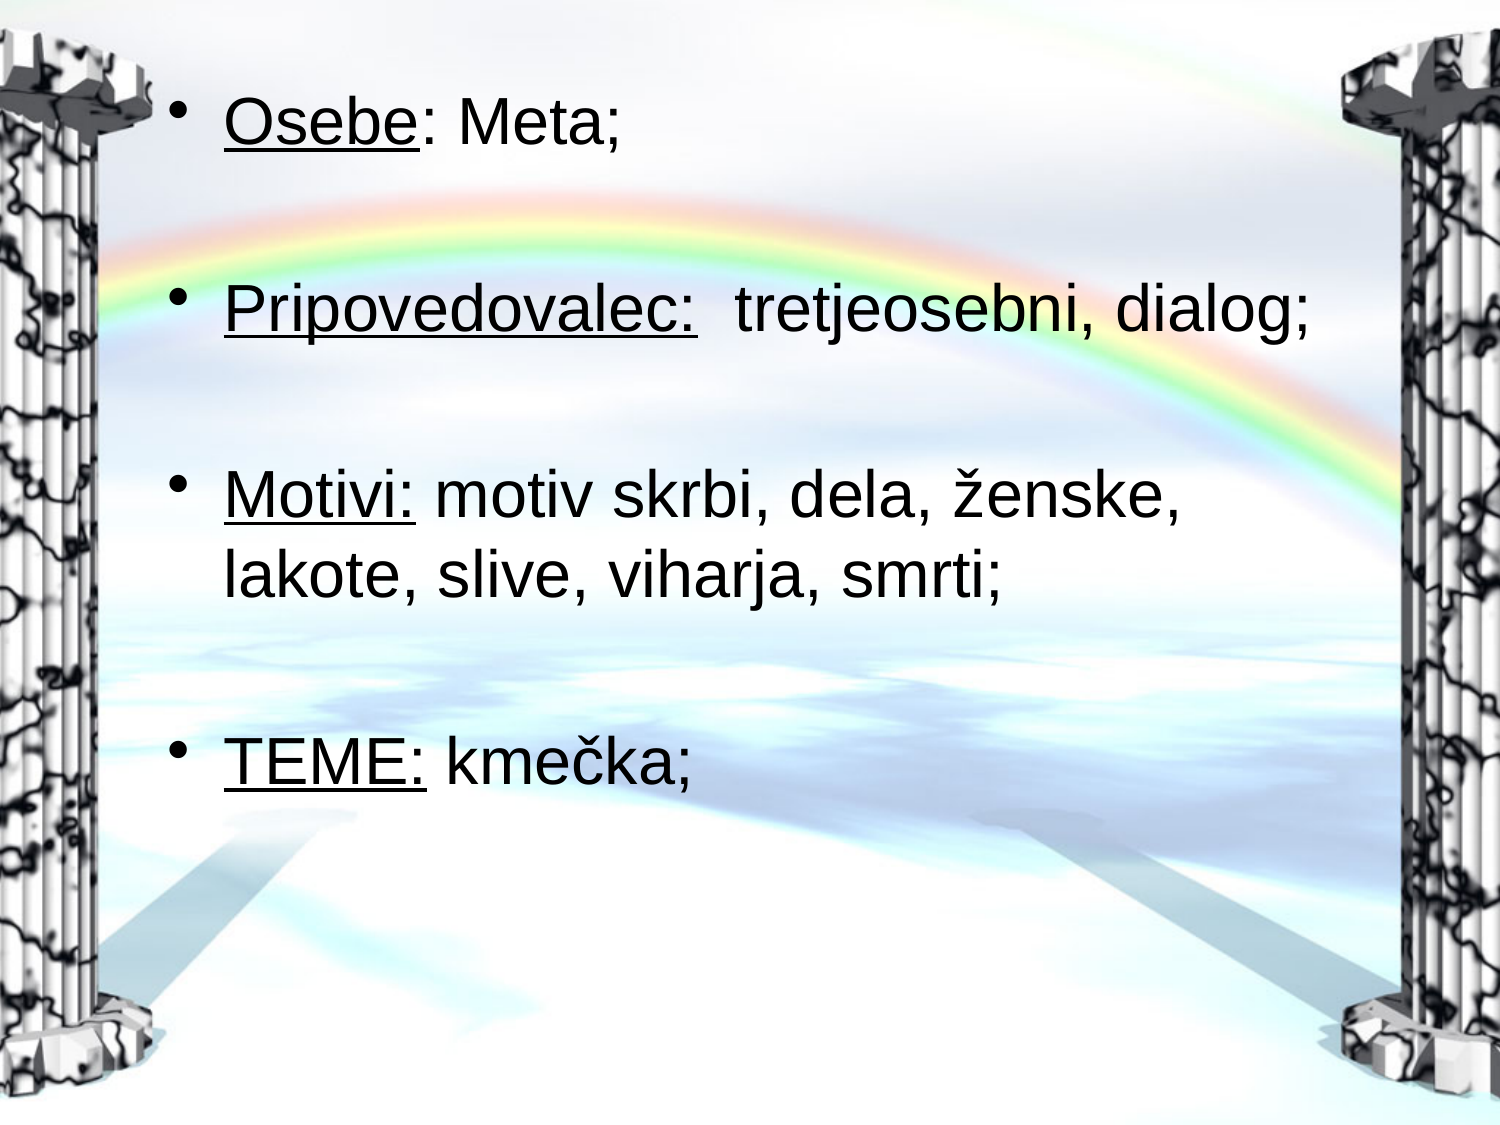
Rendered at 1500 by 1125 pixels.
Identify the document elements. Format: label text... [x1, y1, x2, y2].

list Osebe: Meta; Pripovedovalec: tretjeosebni, dialog; Motivi: motiv skrbi, dela, ženske, lakote, slive, viharja, smrti; TEME: kmečka; [152, 70, 1403, 813]
picture [0, 0, 1500, 1125]
